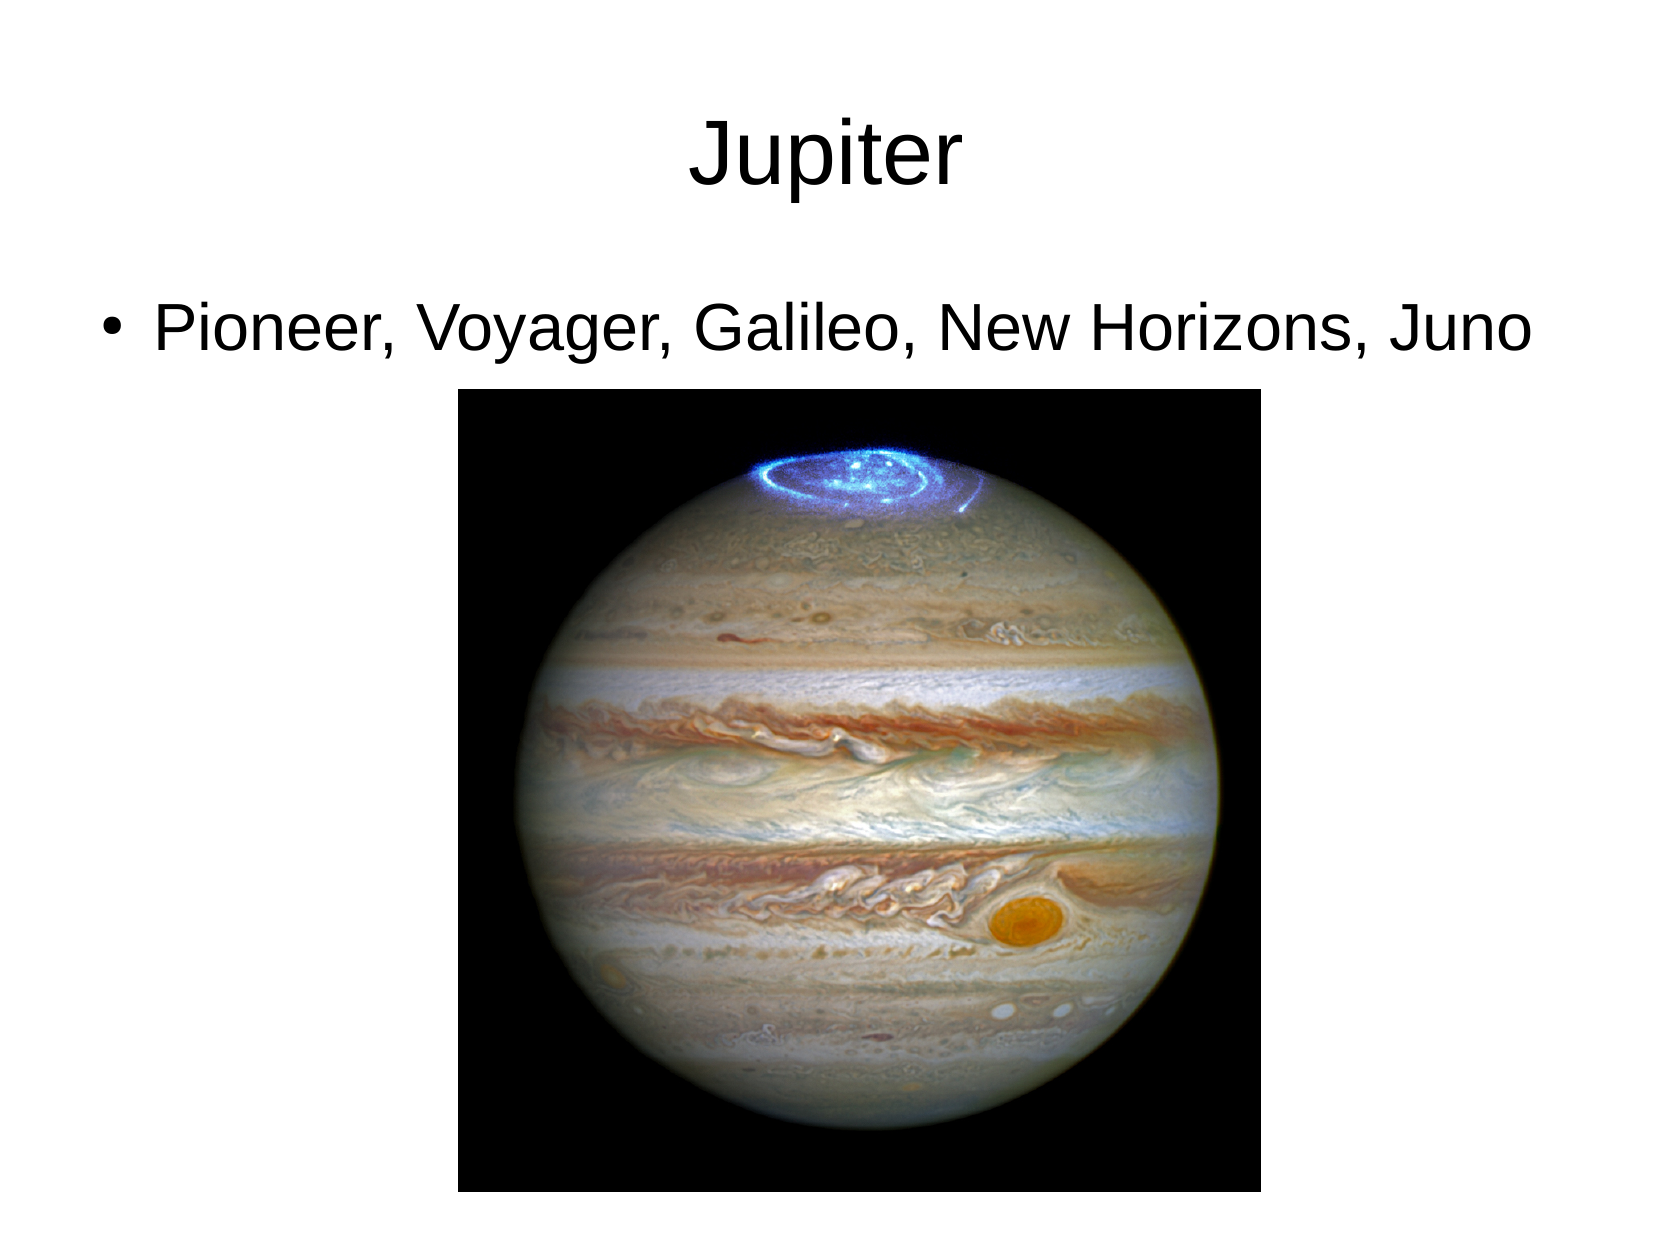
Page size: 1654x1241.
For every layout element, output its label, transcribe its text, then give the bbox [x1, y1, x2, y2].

picture [458, 389, 1261, 1192]
title Jupiter [82, 49, 1571, 257]
list Pioneer, Voyager, Galileo, New Horizons, Juno [82, 290, 1571, 1010]
